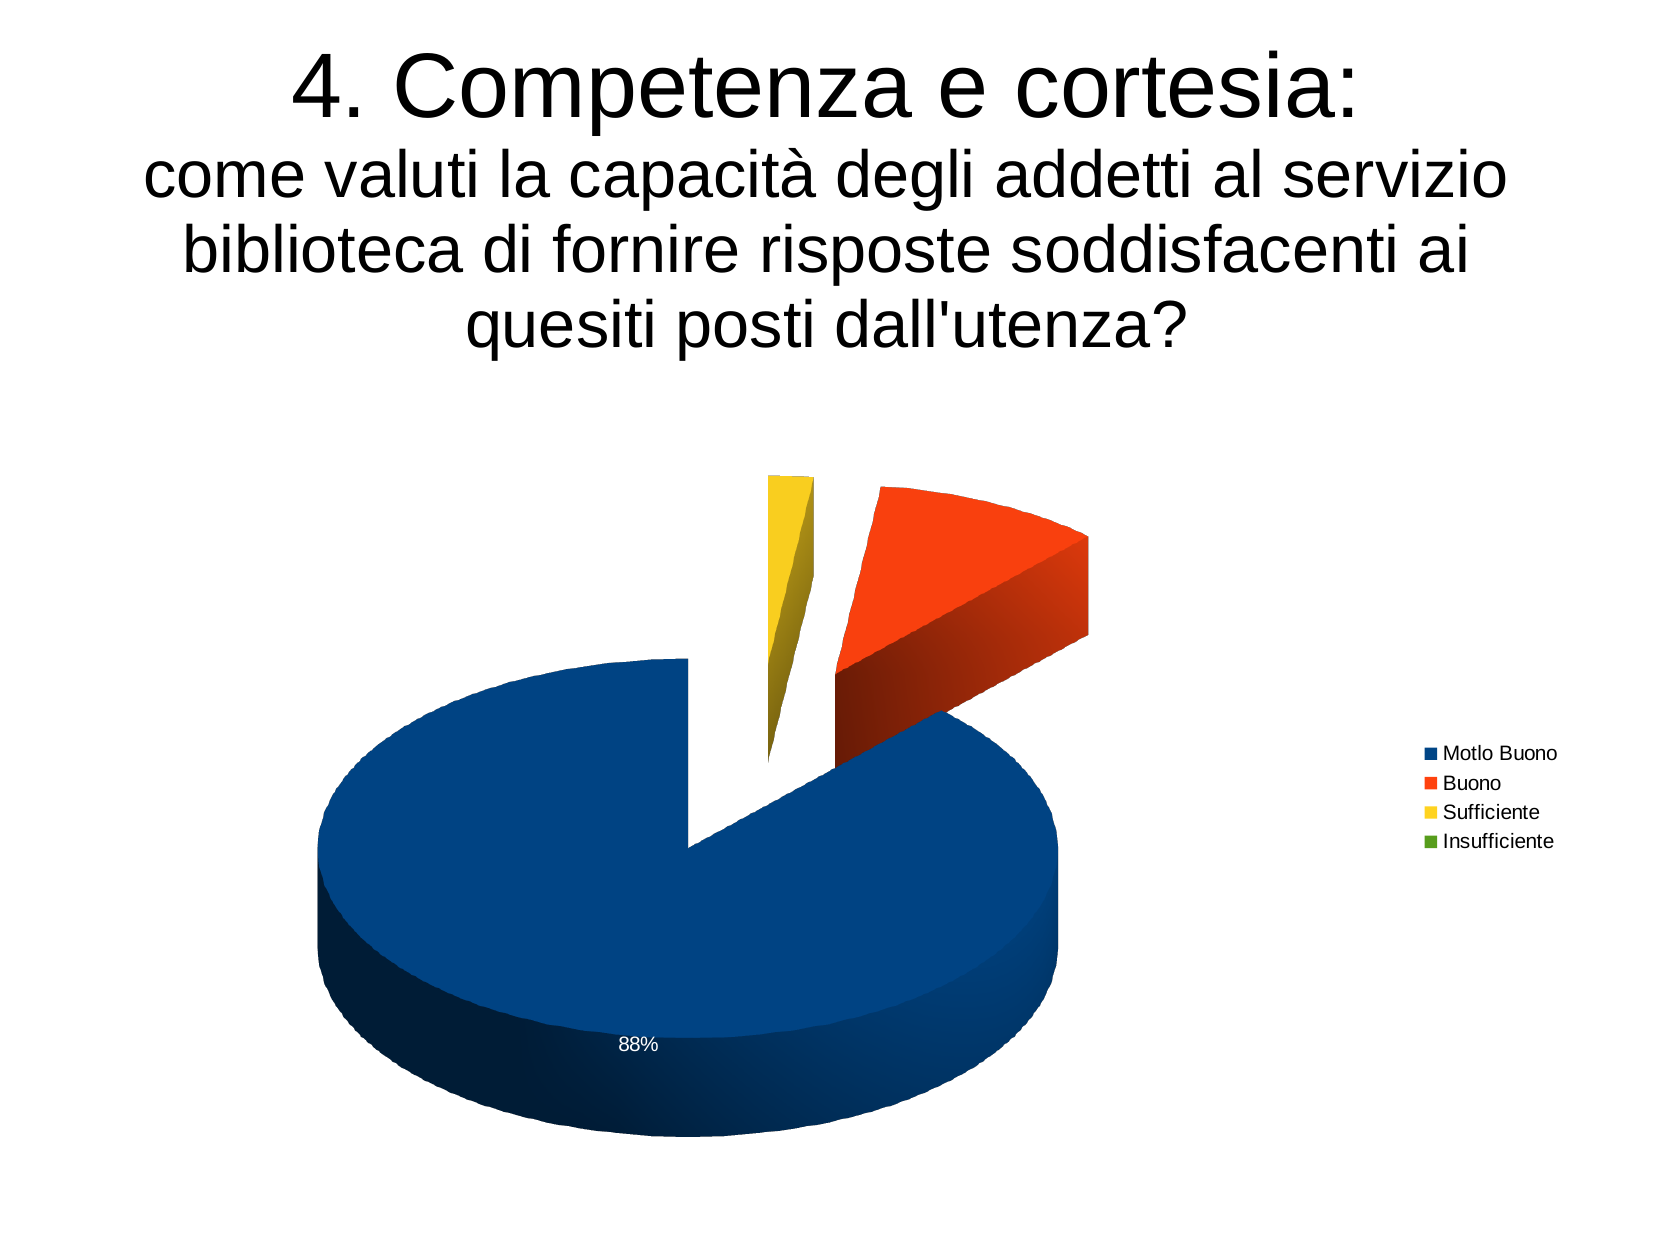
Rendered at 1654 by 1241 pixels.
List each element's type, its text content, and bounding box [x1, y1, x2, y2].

title 4. Competenza e cortesia: come valuti la capacità degli addetti al servizio biblioteca di fornire risposte soddisfacenti ai quesiti posti dall'utenza? [82, 34, 1571, 362]
chart [94, 438, 1583, 1158]
